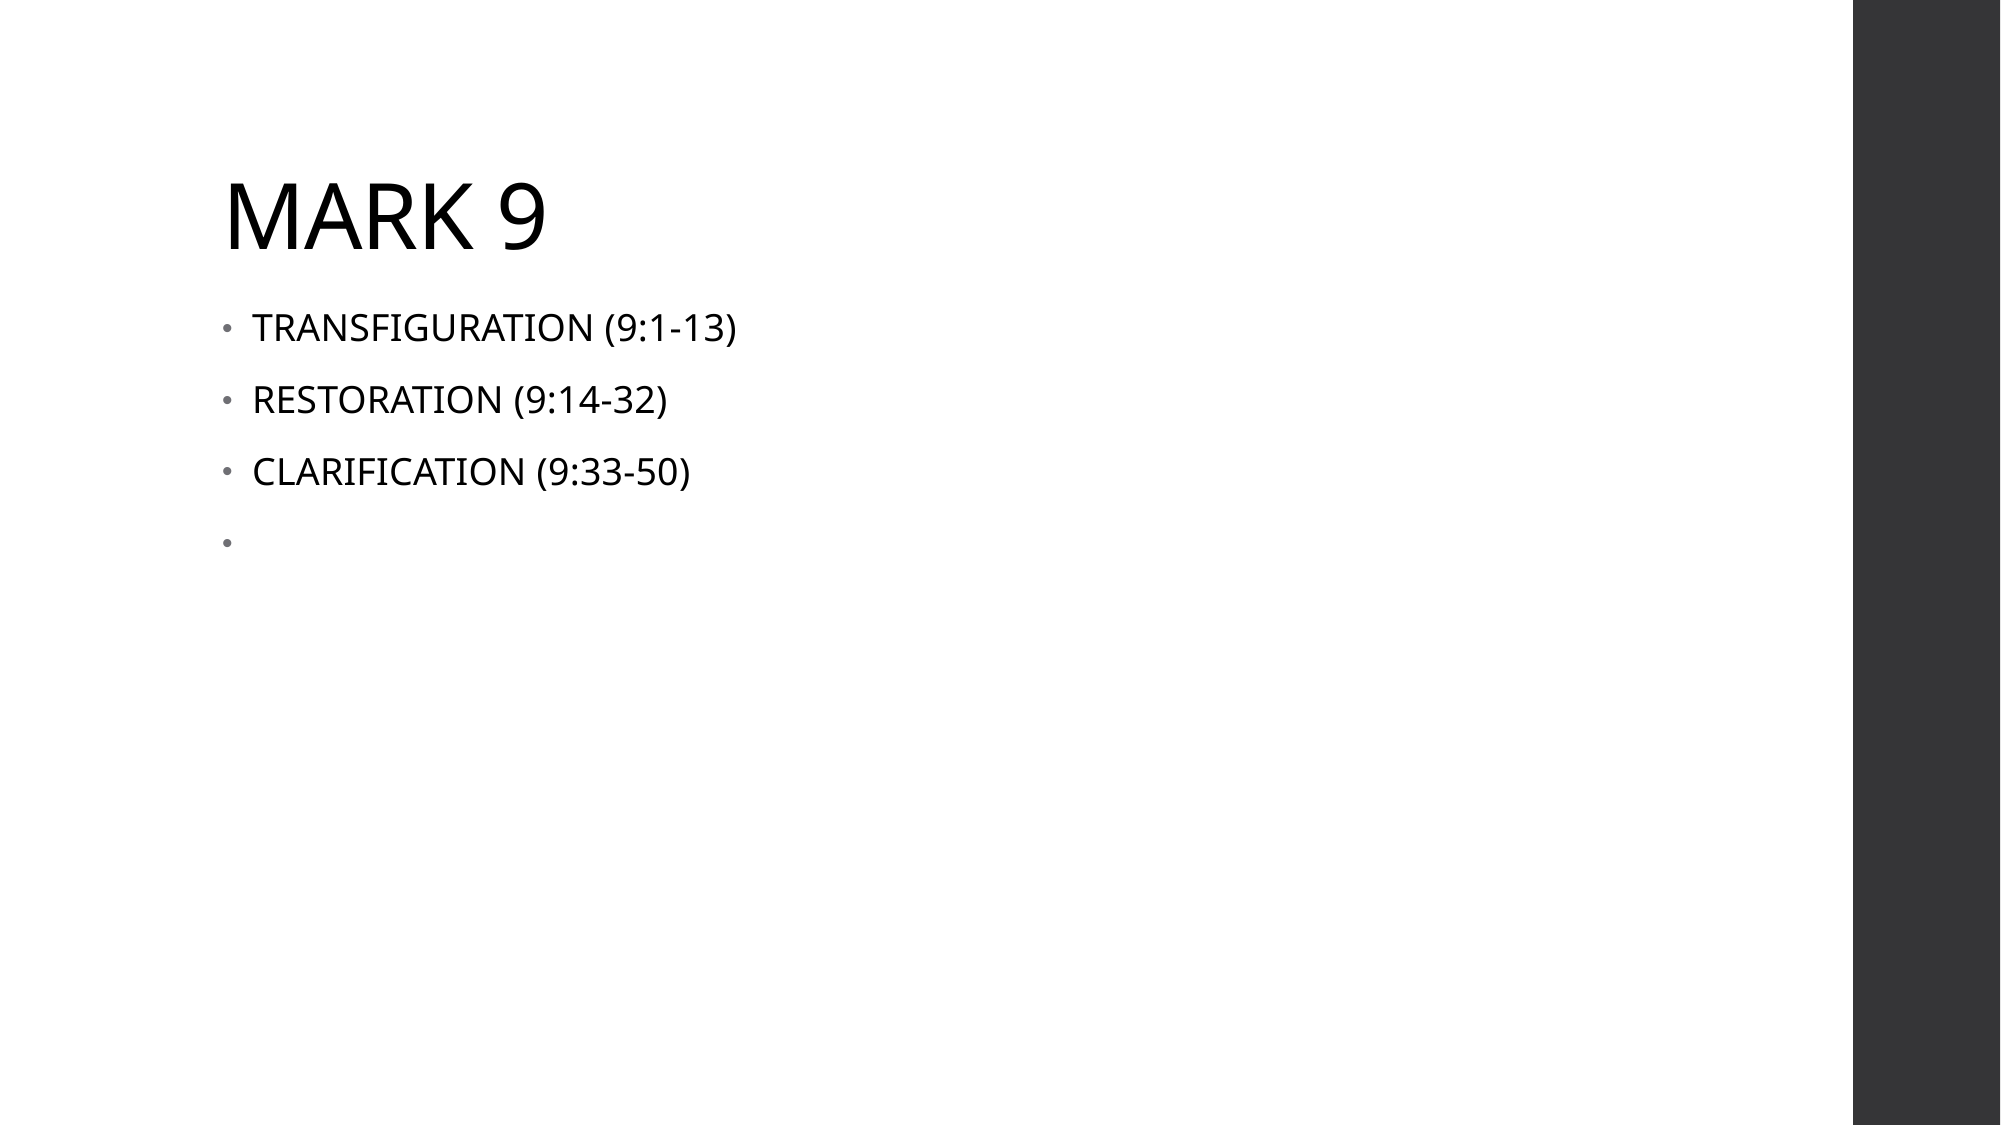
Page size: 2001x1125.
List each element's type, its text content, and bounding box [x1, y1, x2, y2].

list TRANSFIGURATION (9:1-13) RESTORATION (9:14-32) CLARIFICATION (9:33-50) [206, 299, 1617, 1014]
title MARK 9 [206, 60, 1797, 278]
